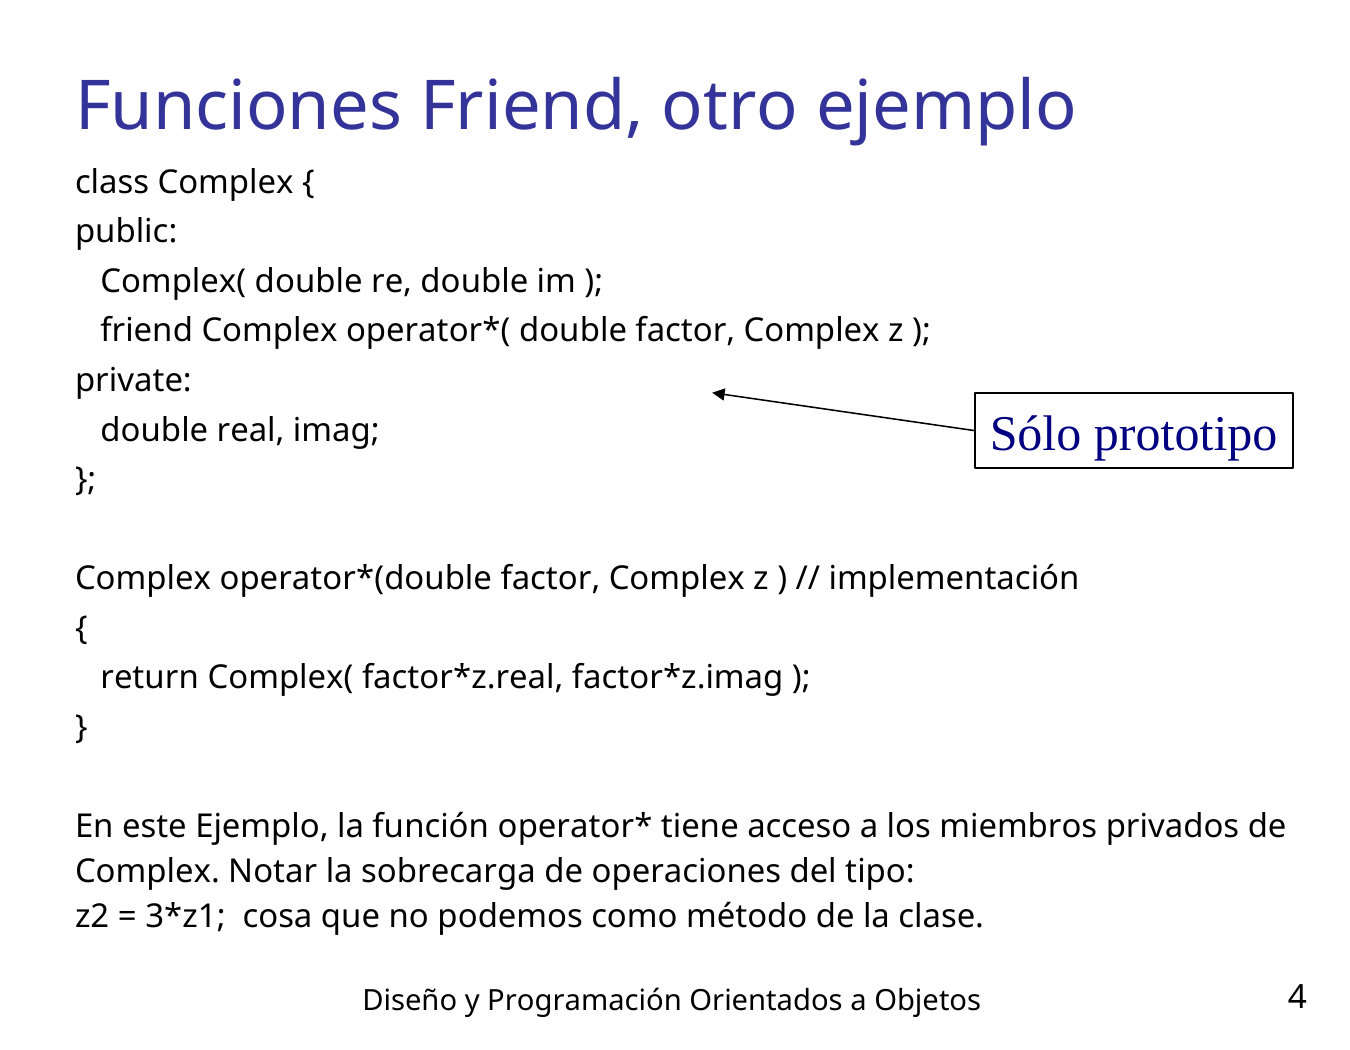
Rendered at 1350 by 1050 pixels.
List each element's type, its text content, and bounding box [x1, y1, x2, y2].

text_box Sólo prototipo [975, 393, 1293, 469]
title Funciones Friend, otro ejemplo [75, 23, 1319, 175]
list class Complex { public: Complex( double re, double im ); friend Complex operator*( double factor, Complex z ); private: double real, imag; }; Complex operator*(double factor, Complex z ) // implementación { return Complex( factor*z.real, factor*z.imag ); } En este Ejemplo, la función operator* tiene acceso a los miembros privados de Complex. Notar la sobrecarga de operaciones del tipo: z2 = 3*z1; cosa que no podemos como método de la clase. [75, 157, 1316, 938]
